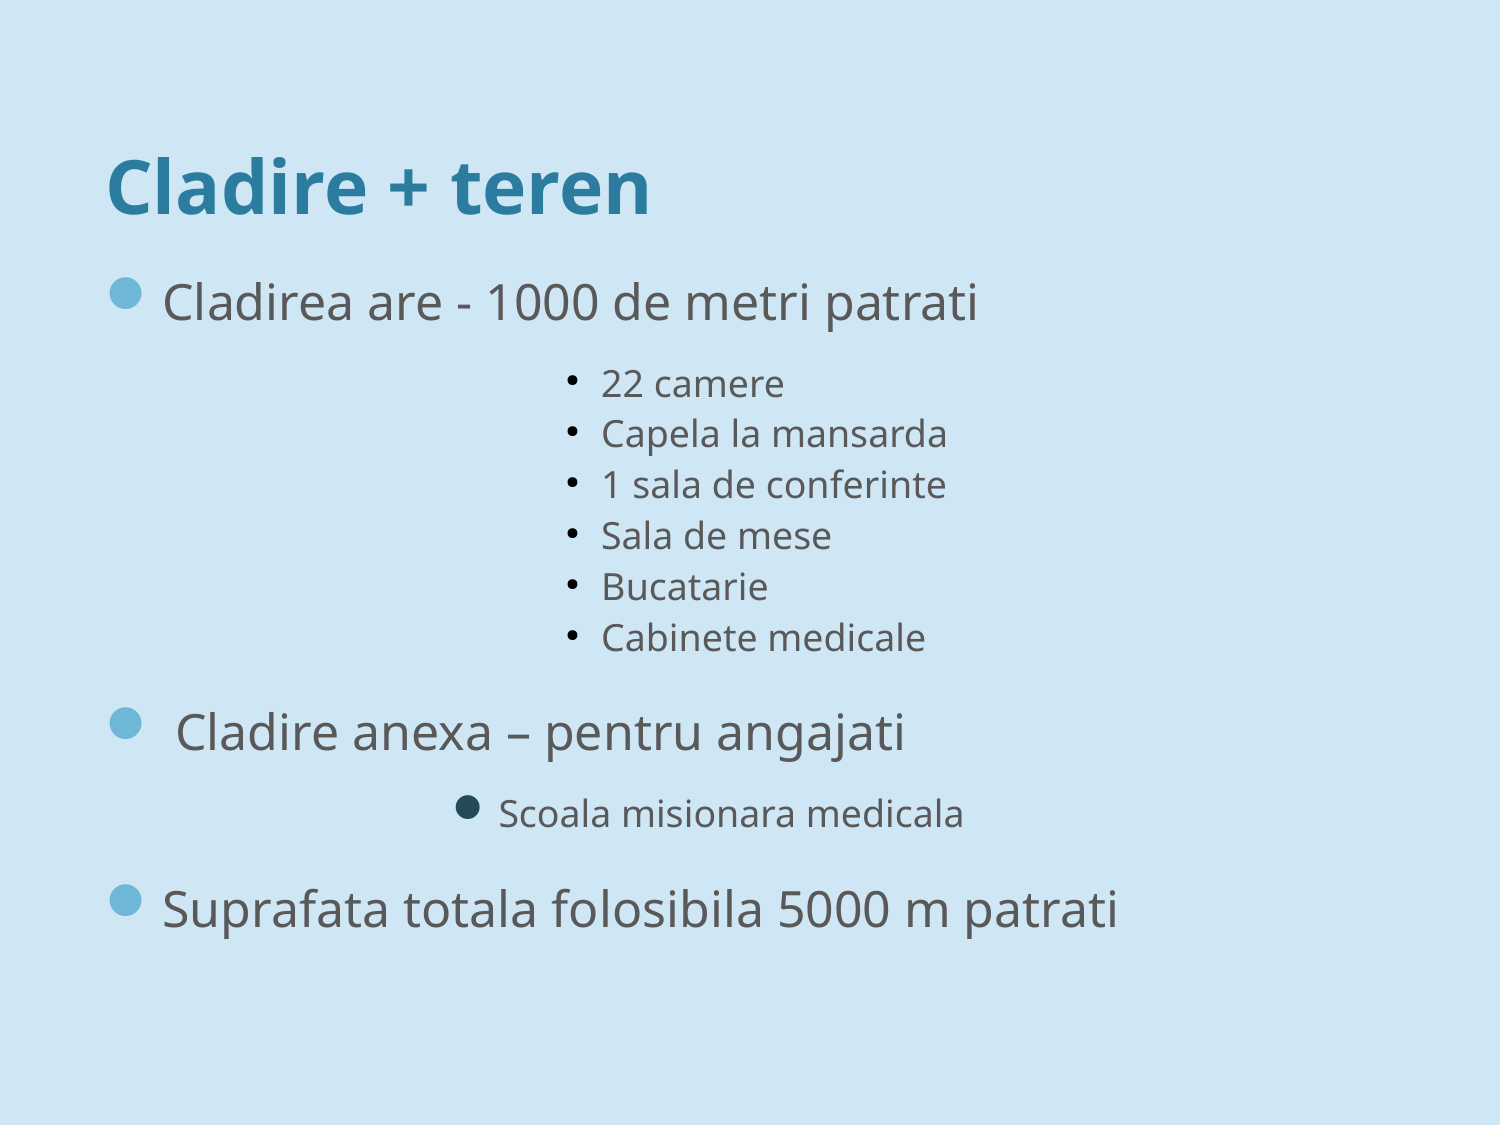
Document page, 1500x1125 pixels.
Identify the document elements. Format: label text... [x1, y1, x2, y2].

title Cladire + teren [90, 17, 1410, 237]
list Cladirea are - 1000 de metri patrati 22 camere Capela la mansarda 1 sala de conferinte Sala de mese Bucatarie Cabinete medicale Cladire anexa – pentru angajati Scoala misionara medicala Suprafata totala folosibila 5000 m patrati [90, 262, 1410, 975]
